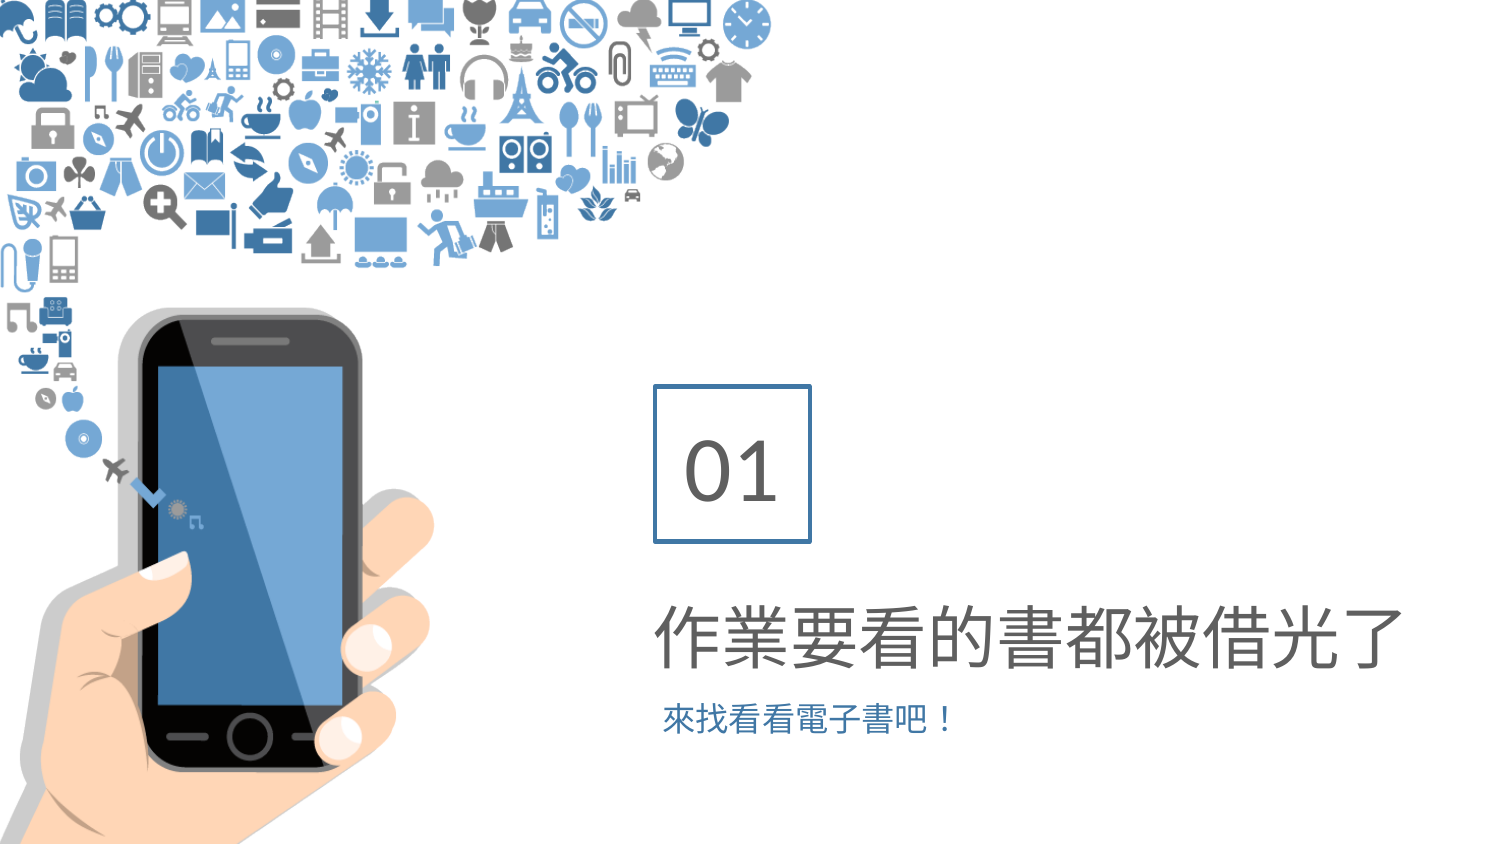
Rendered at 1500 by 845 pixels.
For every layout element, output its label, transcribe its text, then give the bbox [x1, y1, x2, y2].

text_box 01 [655, 387, 810, 541]
picture [0, 0, 790, 844]
text_box 來找看看電子書吧！ [647, 691, 1388, 746]
text_box 作業要看的書都被借光了 [637, 587, 1432, 686]
